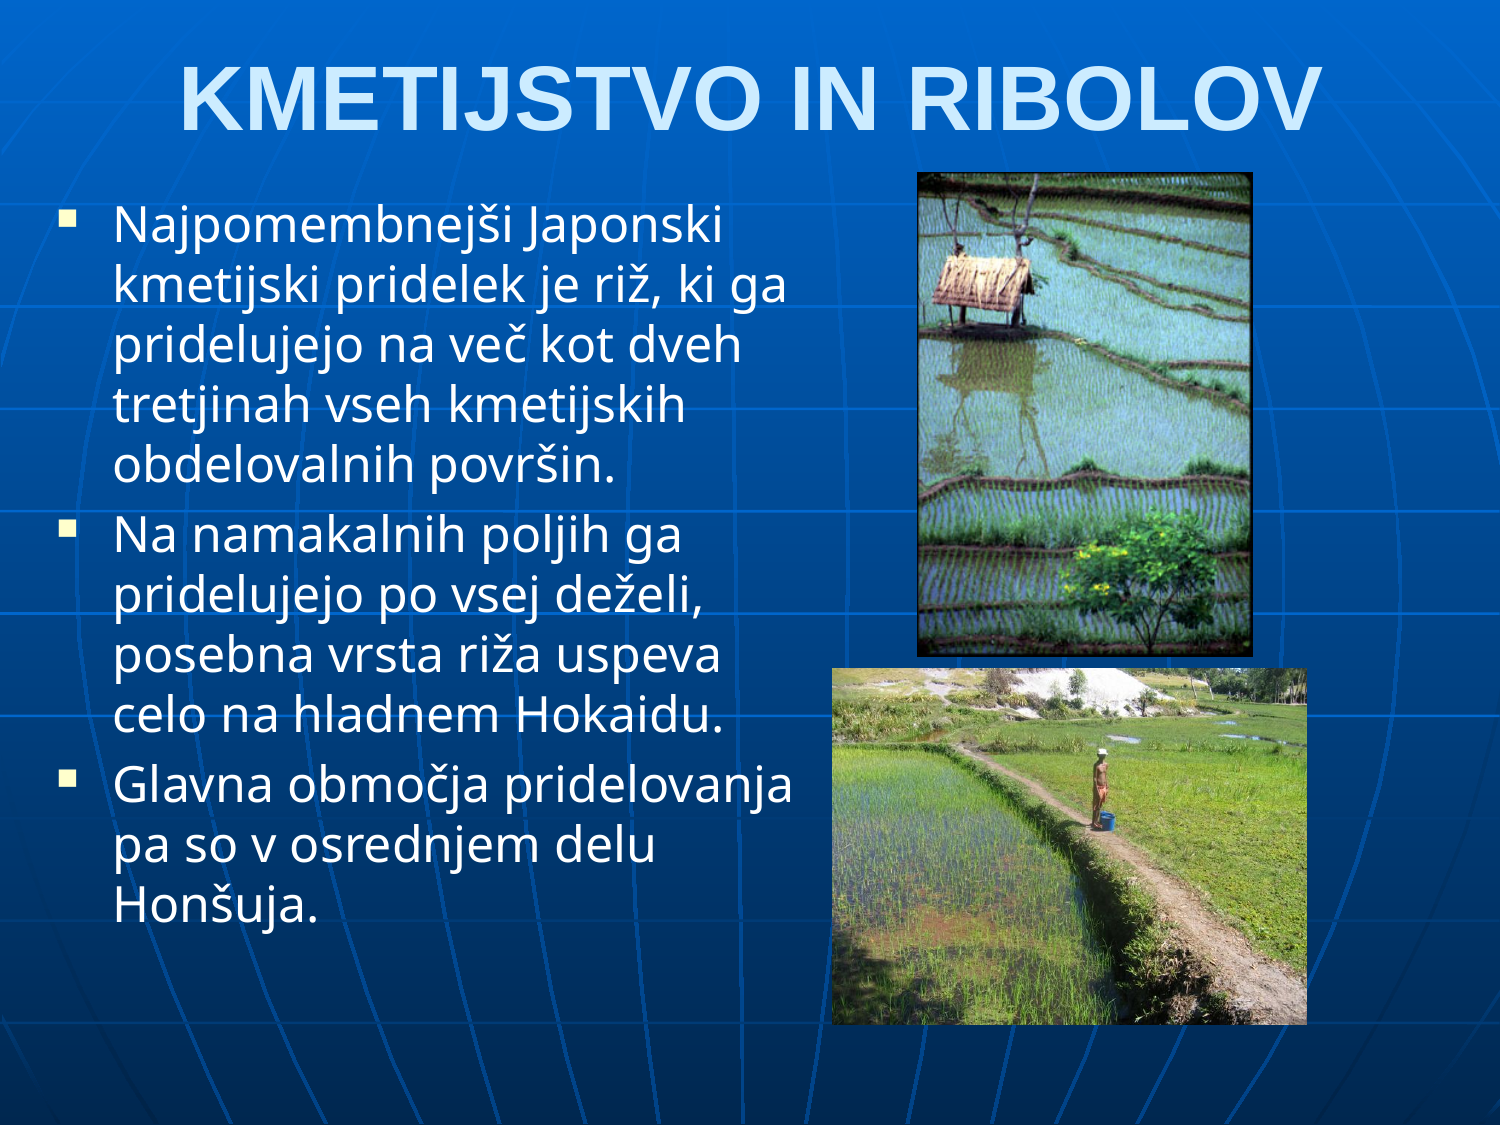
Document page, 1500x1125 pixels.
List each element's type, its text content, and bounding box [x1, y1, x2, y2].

title KMETIJSTVO IN RIBOLOV [76, 0, 1427, 187]
picture [832, 668, 1307, 1025]
list Najpomembnejši Japonski kmetijski pridelek je riž, ki ga pridelujejo na več kot dveh tretjinah vseh kmetijskih obdelovalnih površin. Na namakalnih poljih ga pridelujejo po vsej deželi, posebna vrsta riža uspeva celo na hladnem Hokaidu. Glavna območja pridelovanja pa so v osrednjem delu Honšuja. [41, 184, 821, 1125]
picture [917, 172, 1253, 657]
